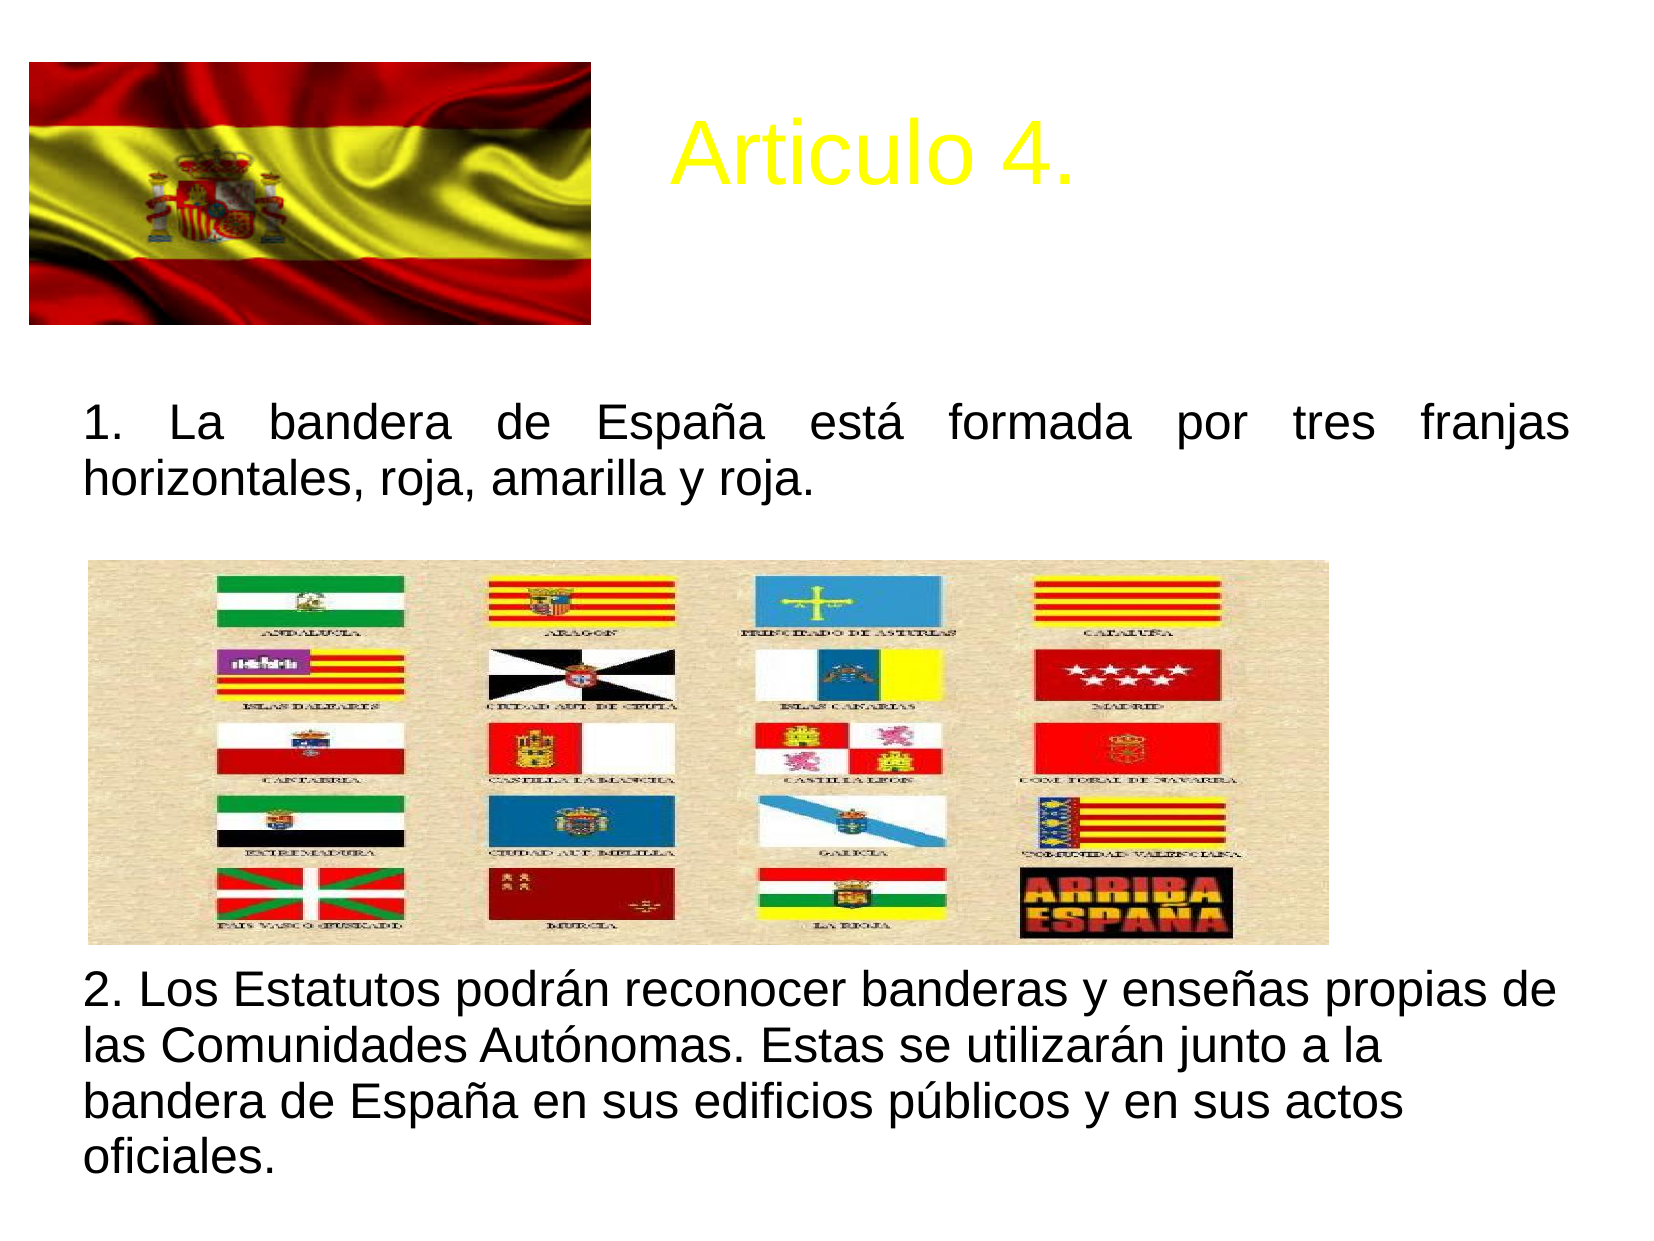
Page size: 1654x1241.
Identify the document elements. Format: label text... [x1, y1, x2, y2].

picture [29, 62, 591, 325]
title Articulo 4. [82, 49, 1571, 257]
list 1. La bandera de España está formada por tres franjas horizontales, roja, amarilla y roja. 2. Los Estatutos podrán reconocer banderas y enseñas propias de las Comunidades Autónomas. Estas se utilizarán junto a la bandera de España en sus edificios públicos y en sus actos oficiales. [82, 290, 1571, 1241]
picture [88, 560, 1329, 945]
